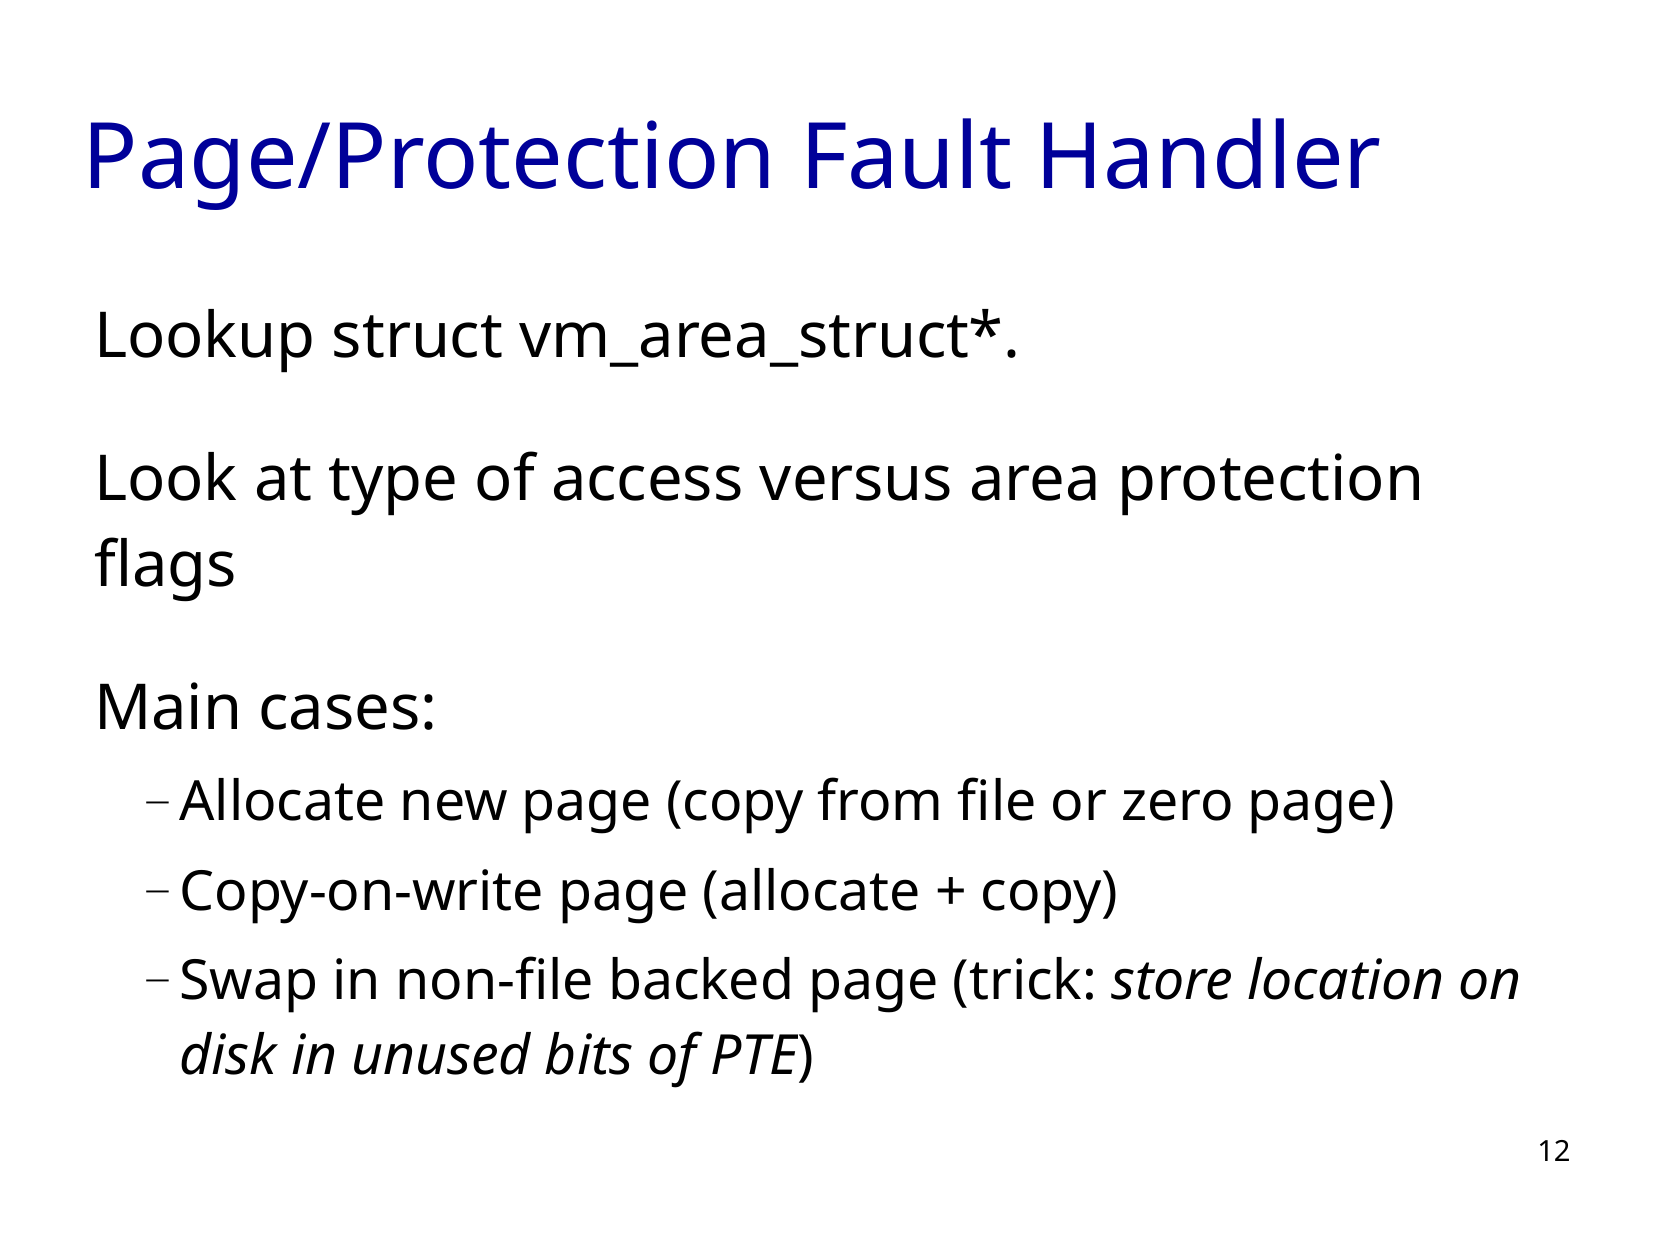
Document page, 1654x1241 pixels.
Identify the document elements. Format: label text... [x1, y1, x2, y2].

title Page/Protection Fault Handler [82, 49, 1571, 257]
list Lookup struct vm_area_struct*. Look at type of access versus area protection flags Main cases: Allocate new page (copy from file or zero page) Copy-on-write page (allocate + copy) Swap in non-file backed page (trick: store location on disk in unused bits of PTE) [60, 290, 1571, 1096]
